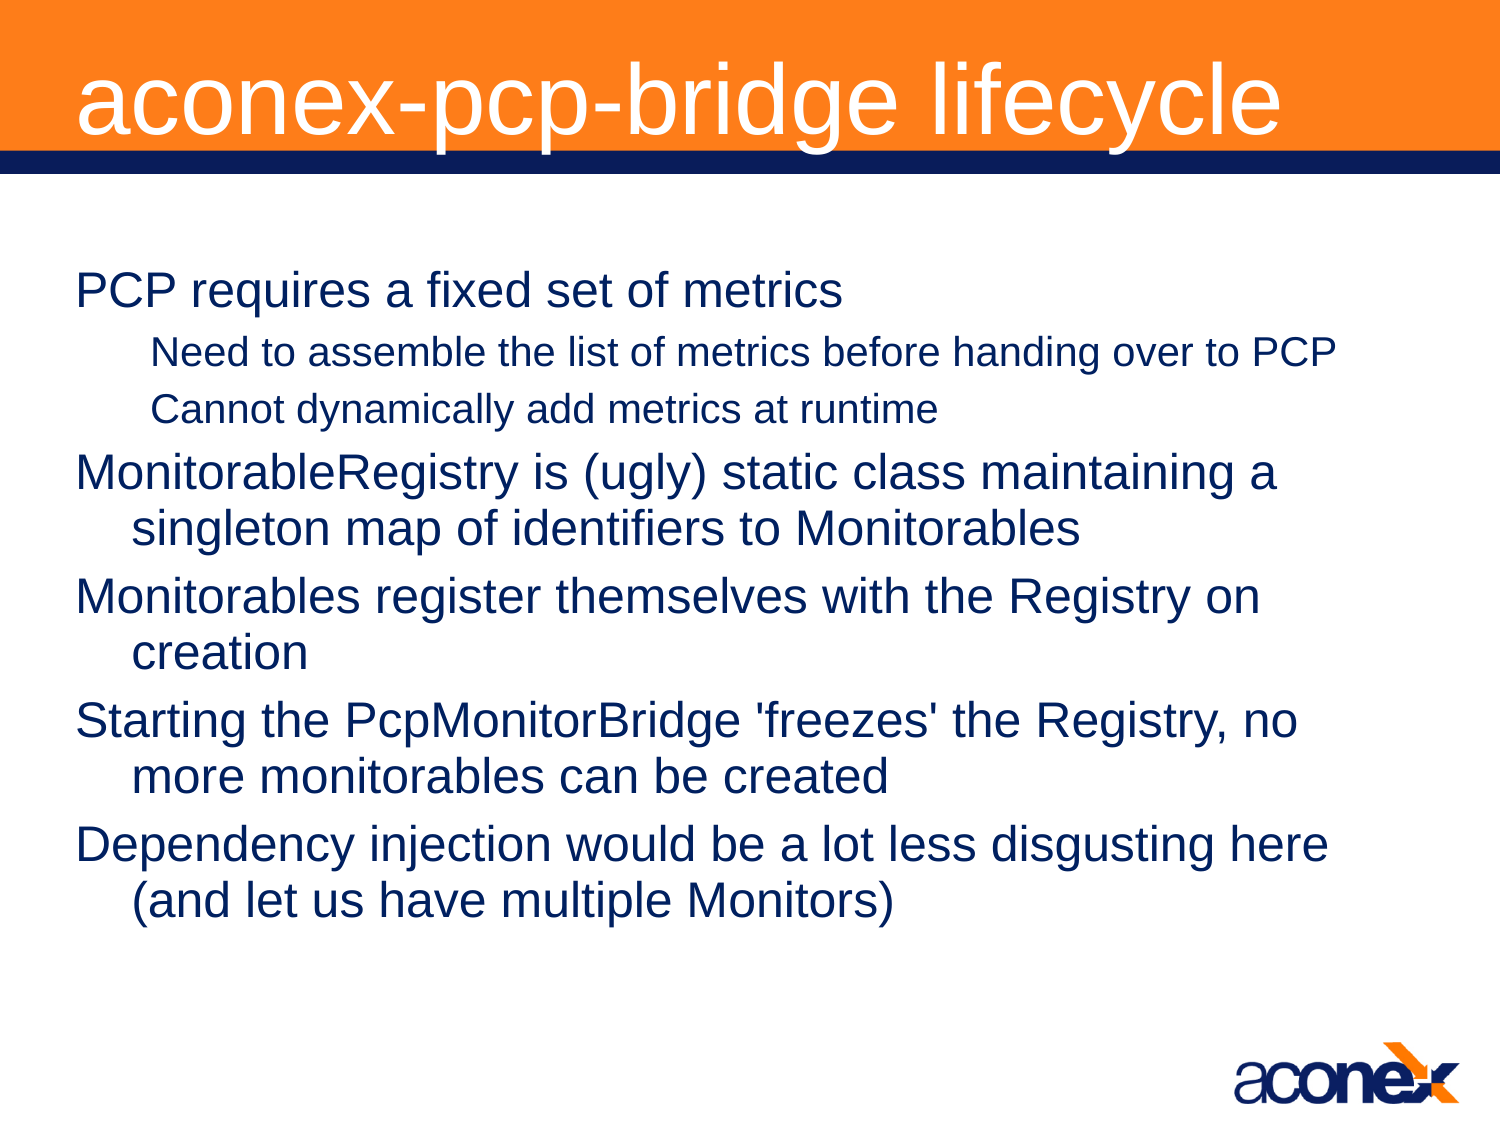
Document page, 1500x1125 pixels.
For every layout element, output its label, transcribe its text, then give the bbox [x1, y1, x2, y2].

title aconex-pcp-bridge lifecycle [75, 30, 1426, 169]
picture [1234, 1042, 1460, 1104]
list PCP requires a fixed set of metrics Need to assemble the list of metrics before handing over to PCP Cannot dynamically add metrics at runtime MonitorableRegistry is (ugly) static class maintaining a singleton map of identifiers to Monitorables Monitorables register themselves with the Registry on creation Starting the PcpMonitorBridge 'freezes' the Registry, no more monitorables can be created Dependency injection would be a lot less disgusting here (and let us have multiple Monitors) [75, 262, 1426, 996]
